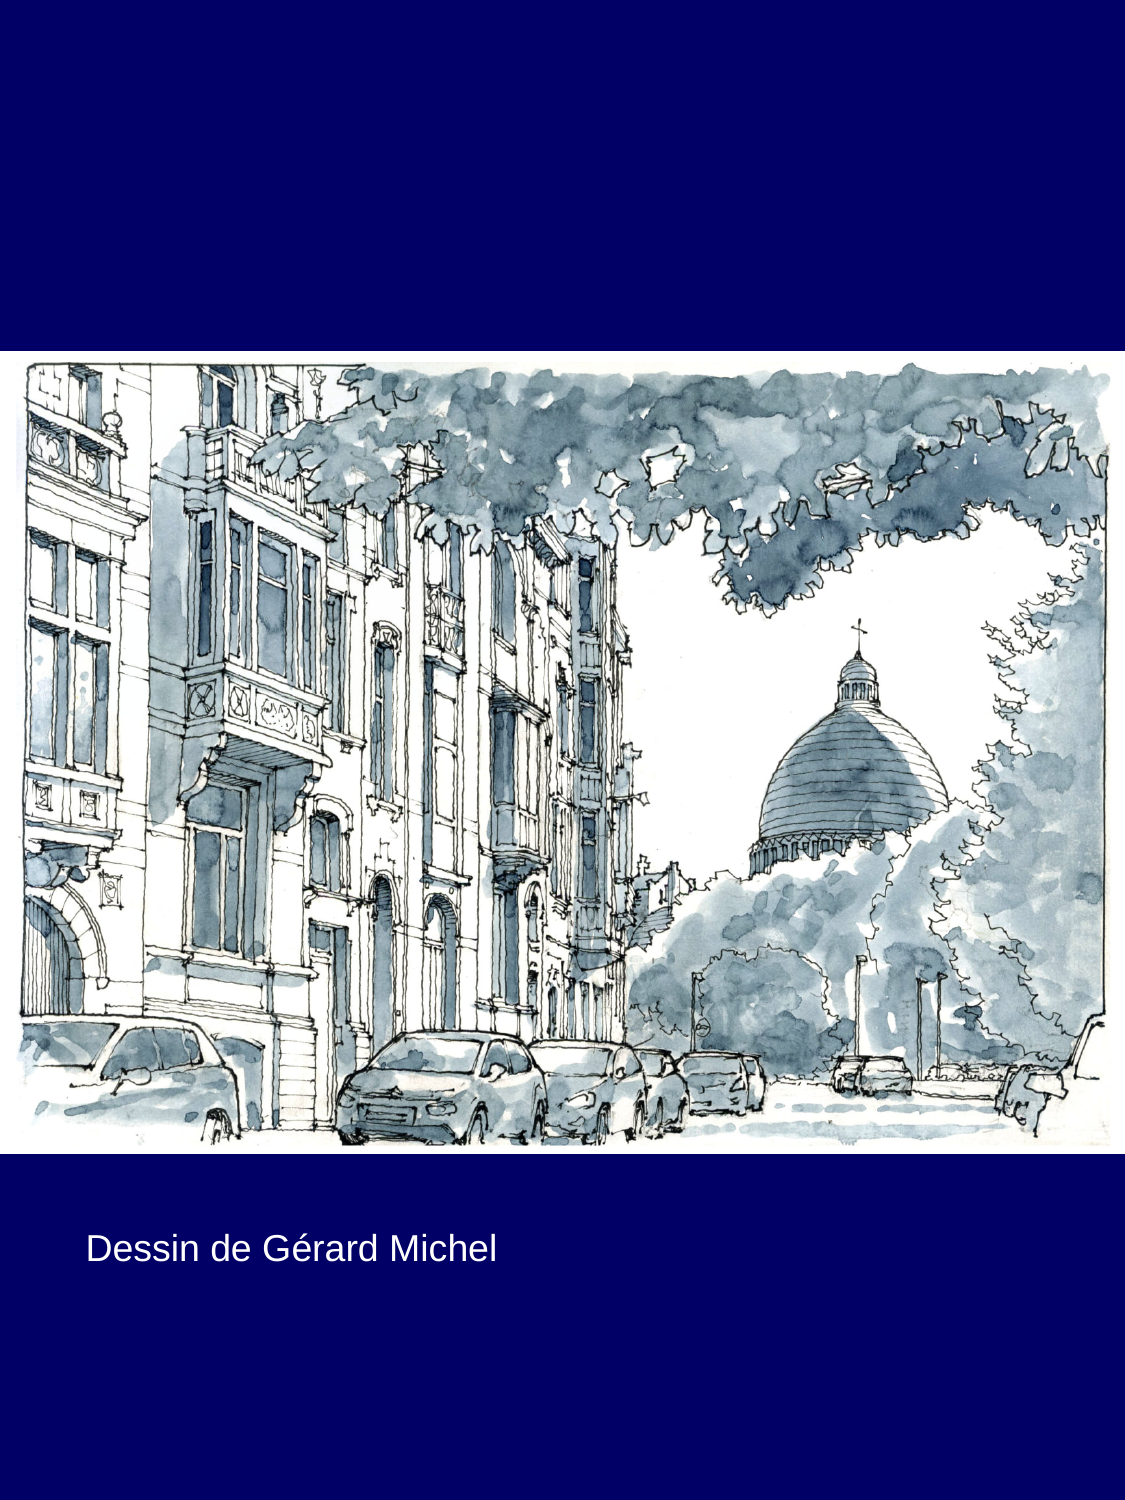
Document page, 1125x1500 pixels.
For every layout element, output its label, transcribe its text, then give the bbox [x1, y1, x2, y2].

text_box Dessin de Gérard Michel [70, 1216, 1052, 1273]
picture [0, 351, 1125, 1154]
